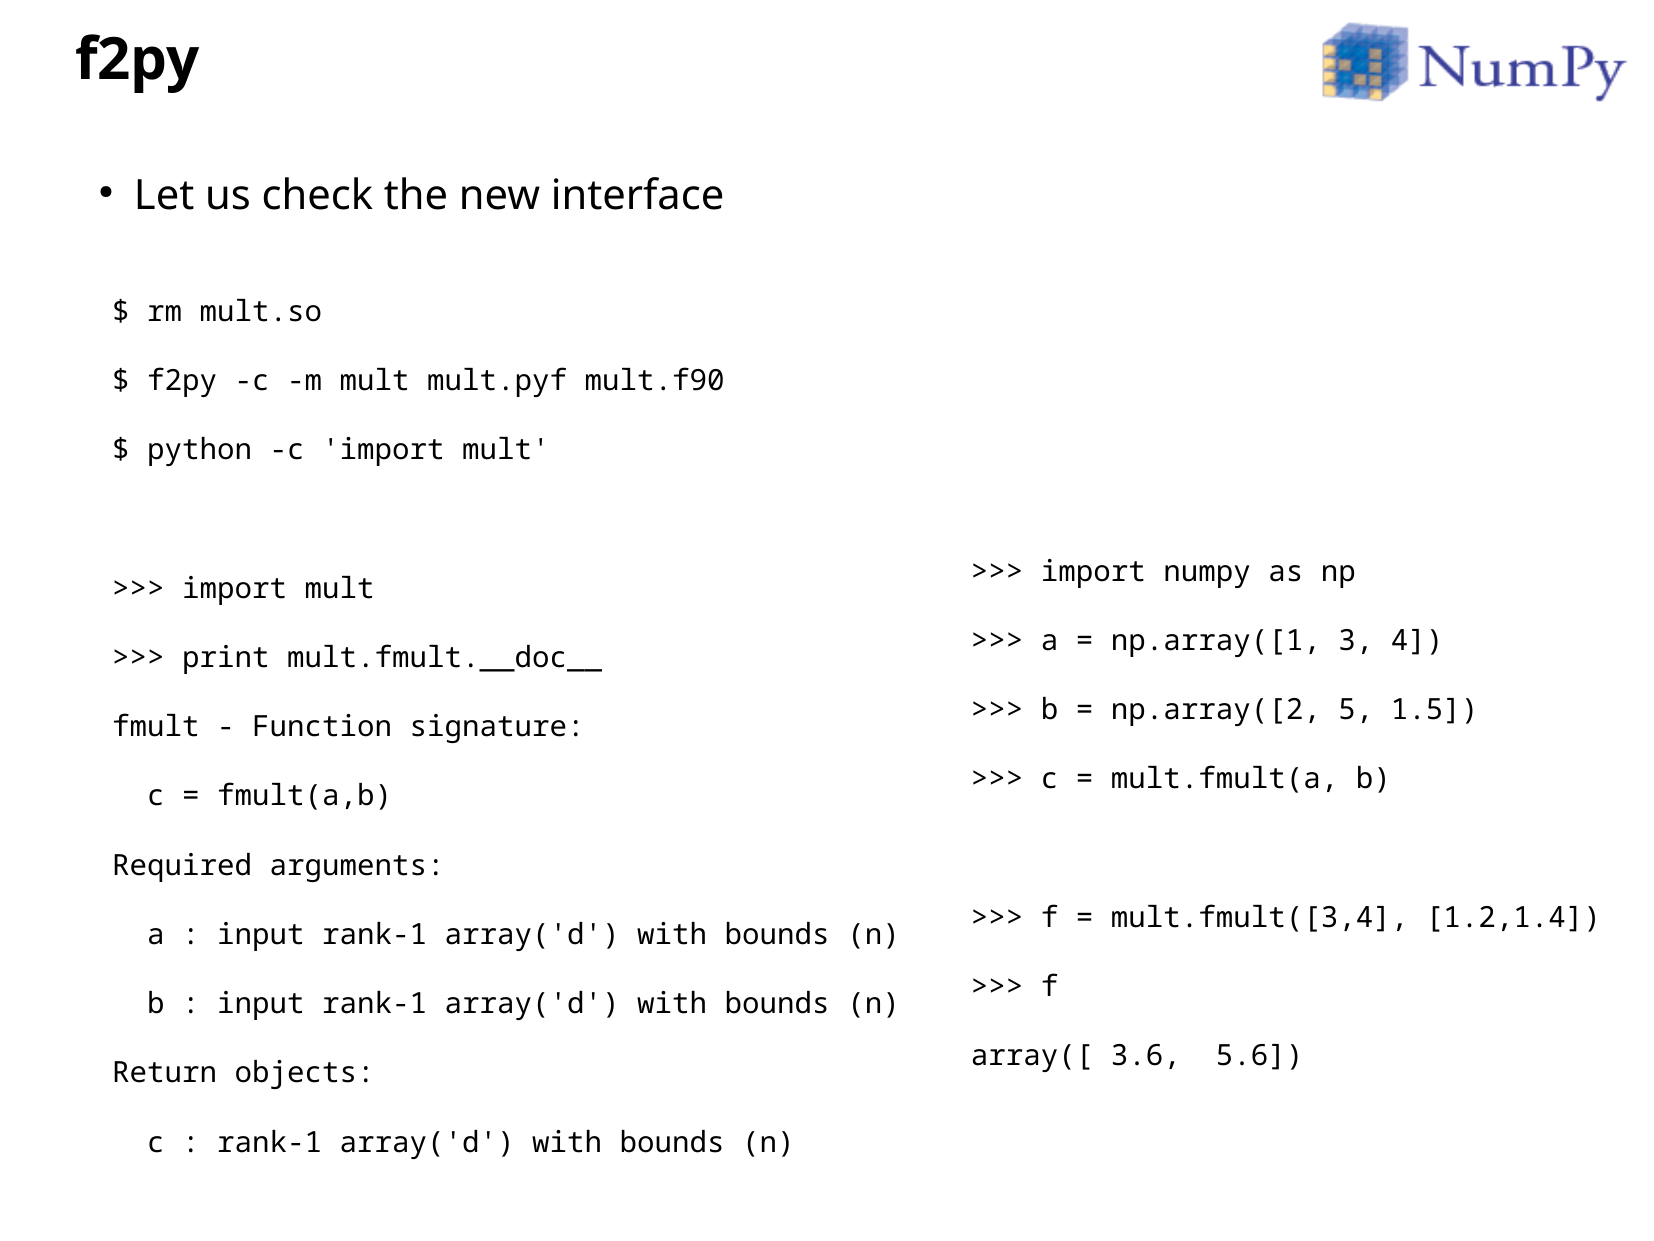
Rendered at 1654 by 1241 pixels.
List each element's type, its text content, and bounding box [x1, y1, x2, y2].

picture [1302, 13, 1635, 113]
list >>> import numpy as np >>> a = np.array([1, 3, 4]) >>> b = np.array([2, 5, 1.5]) >>> c = mult.fmult(a, b) >>> f = mult.fmult([3,4], [1.2,1.4]) >>> f array([ 3.6, 5.6]) [900, 550, 1613, 1085]
title [153, 144, 1654, 263]
title f2py [75, 0, 1576, 113]
list $ rm mult.so $ f2py -c -m mult mult.pyf mult.f90 $ python -c 'import mult' >>> import mult >>> print mult.fmult.__doc__ fmult - Function signature: c = fmult(a,b) Required arguments: a : input rank-1 array('d') with bounds (n) b : input rank-1 array('d') with bounds (n) Return objects: c : rank-1 array('d') with bounds (n) [41, 290, 945, 1201]
title Let us check the new interface [63, 123, 1576, 263]
